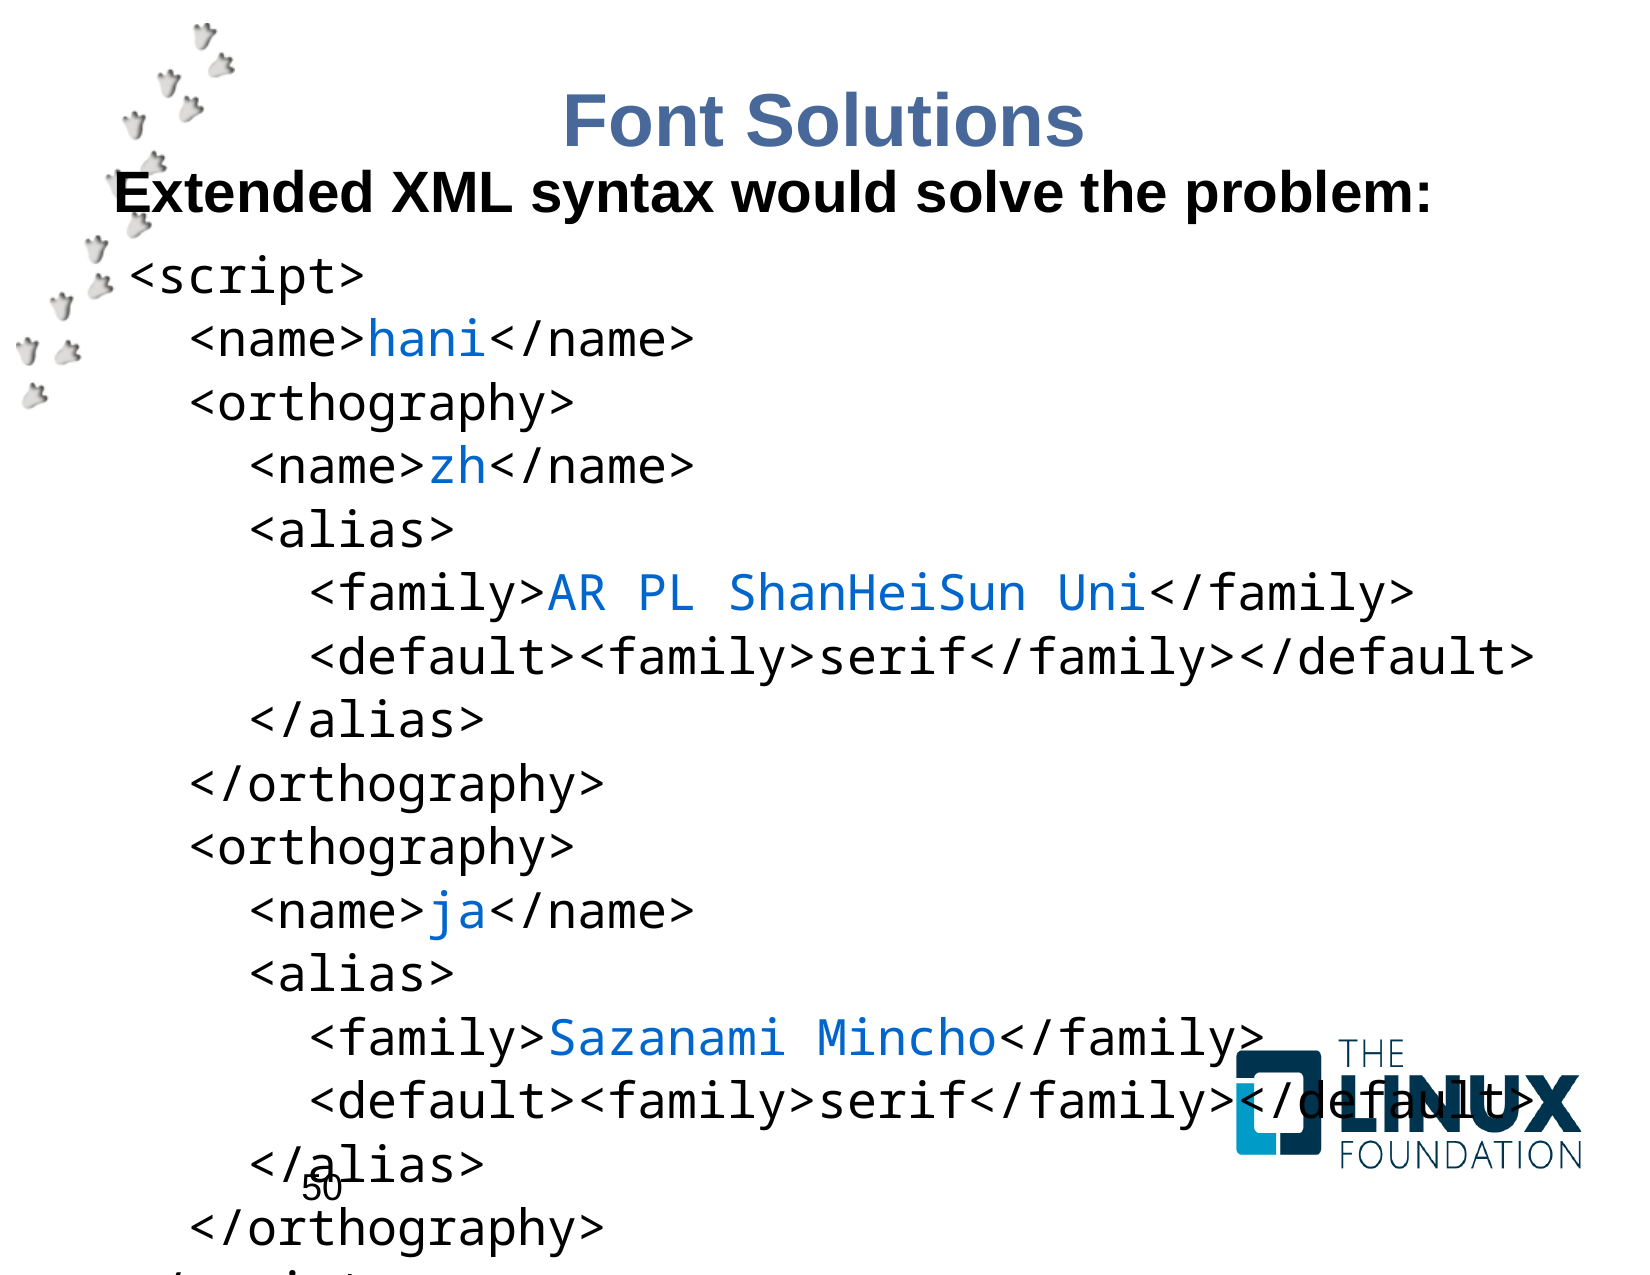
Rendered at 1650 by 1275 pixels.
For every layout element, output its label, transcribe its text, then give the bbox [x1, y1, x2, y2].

title Font Solutions [135, 63, 1515, 156]
picture [16, 23, 235, 430]
text_box <script> <name>hani</name> <orthography> <name>zh</name> <alias> <family>AR PL ShanHeiSun Uni</family> <default><family>serif</family></default> </alias> </orthography> <orthography> <name>ja</name> <alias> <family>Sazanami Mincho</family> <default><family>serif</family></default> </alias> </orthography> </script> [112, 235, 1613, 1204]
text_box Extended XML syntax would solve the problem: [98, 156, 1599, 237]
